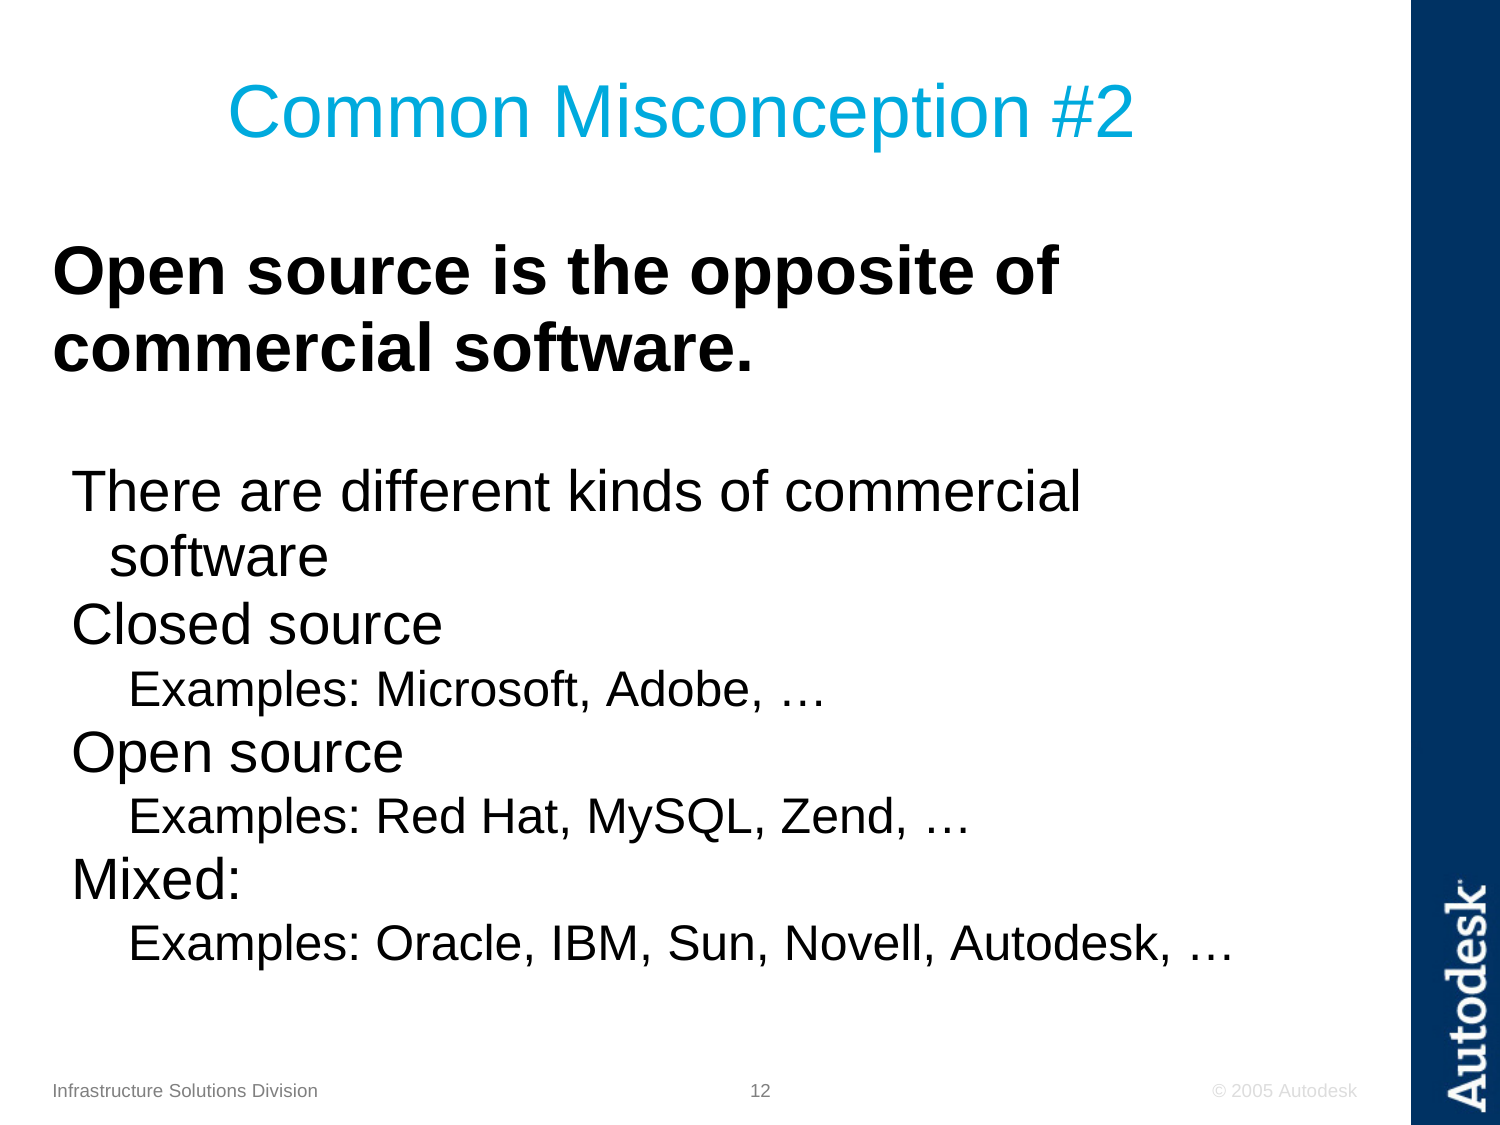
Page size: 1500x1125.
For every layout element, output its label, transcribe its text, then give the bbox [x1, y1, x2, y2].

list Open source is the opposite of commercial software. There are different kinds of commercial software Closed source Examples: Microsoft, Adobe, … Open source Examples: Red Hat, MySQL, Zend, … Mixed: Examples: Oracle, IBM, Sun, Novell, Autodesk, … [52, 232, 1313, 1051]
title Common Misconception #2 [52, 22, 1313, 210]
picture [1411, 0, 1500, 1125]
